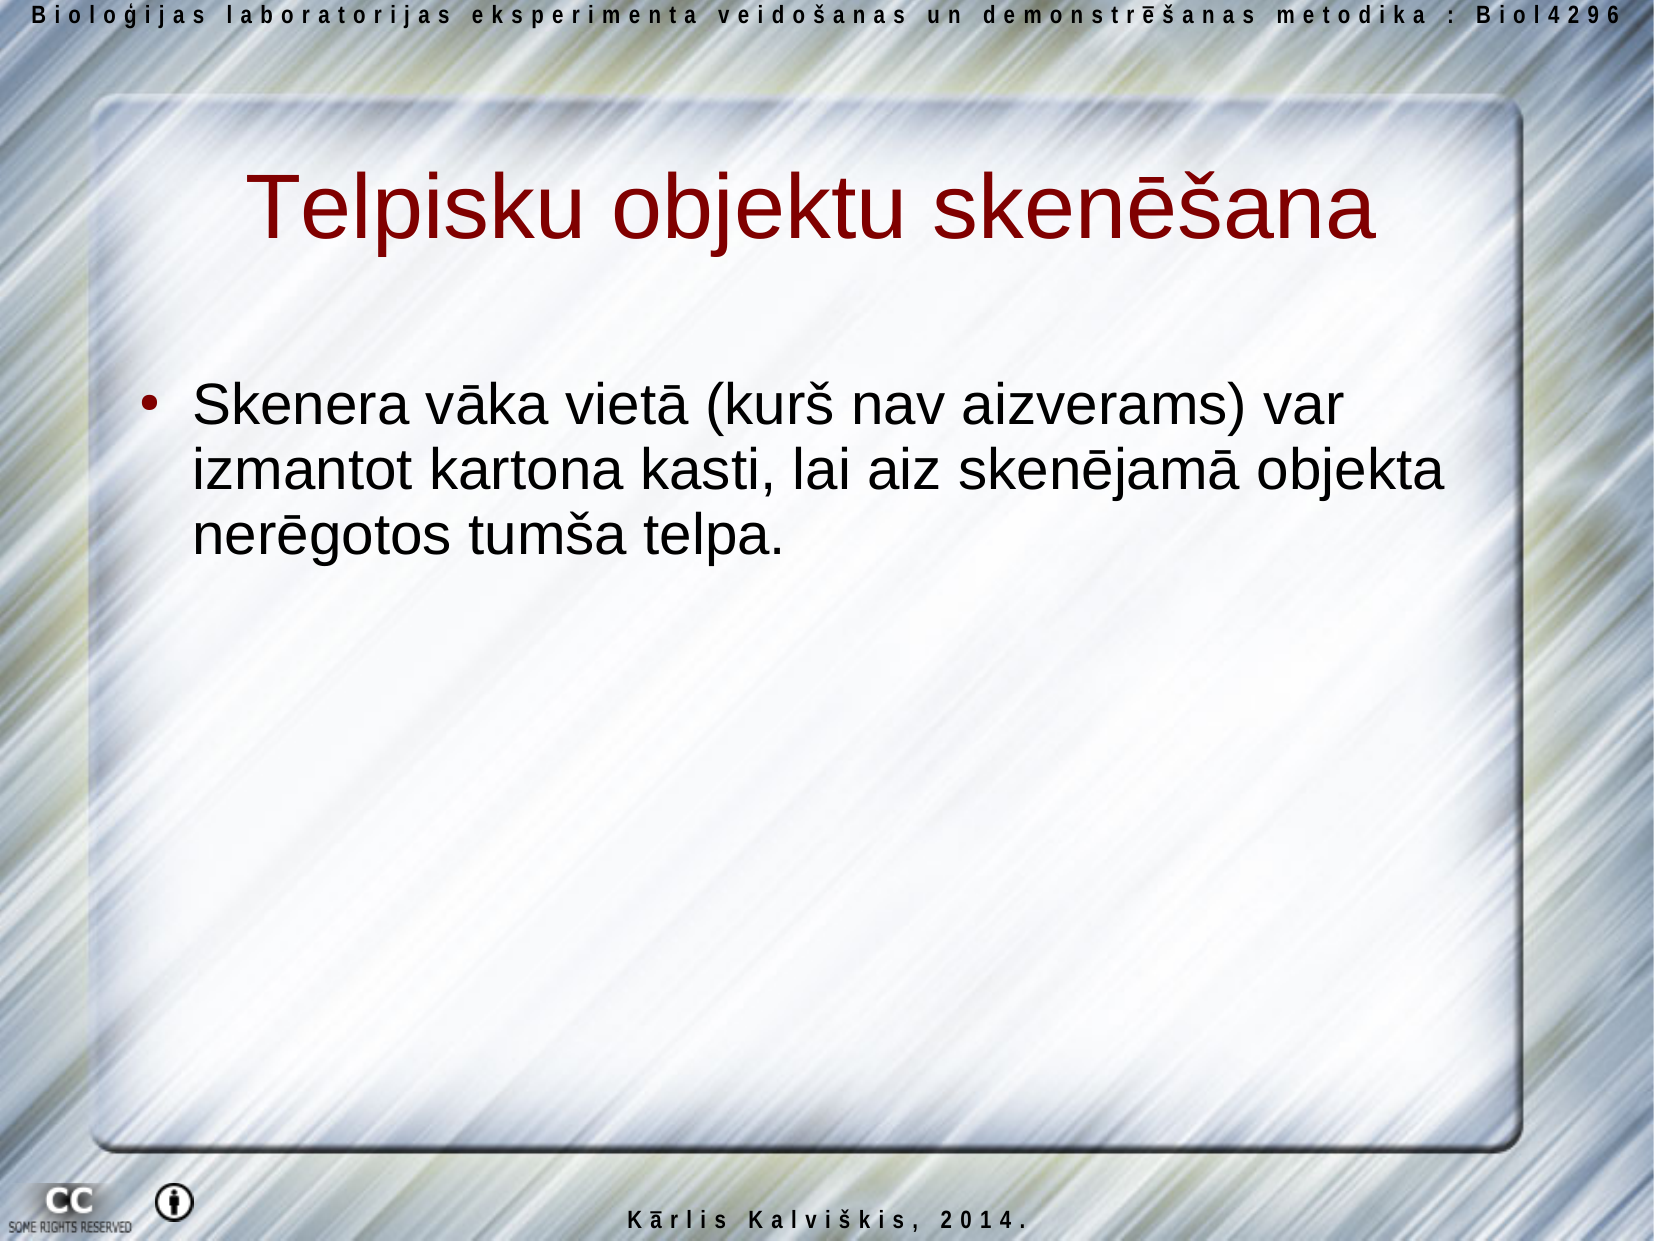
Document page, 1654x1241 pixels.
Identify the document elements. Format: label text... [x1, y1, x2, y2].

list Skenera vāka vietā (kurš nav aizverams) var izmantot kartona kasti, lai aiz skenējamā objekta nerēgotos tumša telpa. [121, 371, 1501, 1127]
title Telpisku objektu skenēšana [121, 102, 1502, 310]
picture [0, 0, 1654, 1241]
